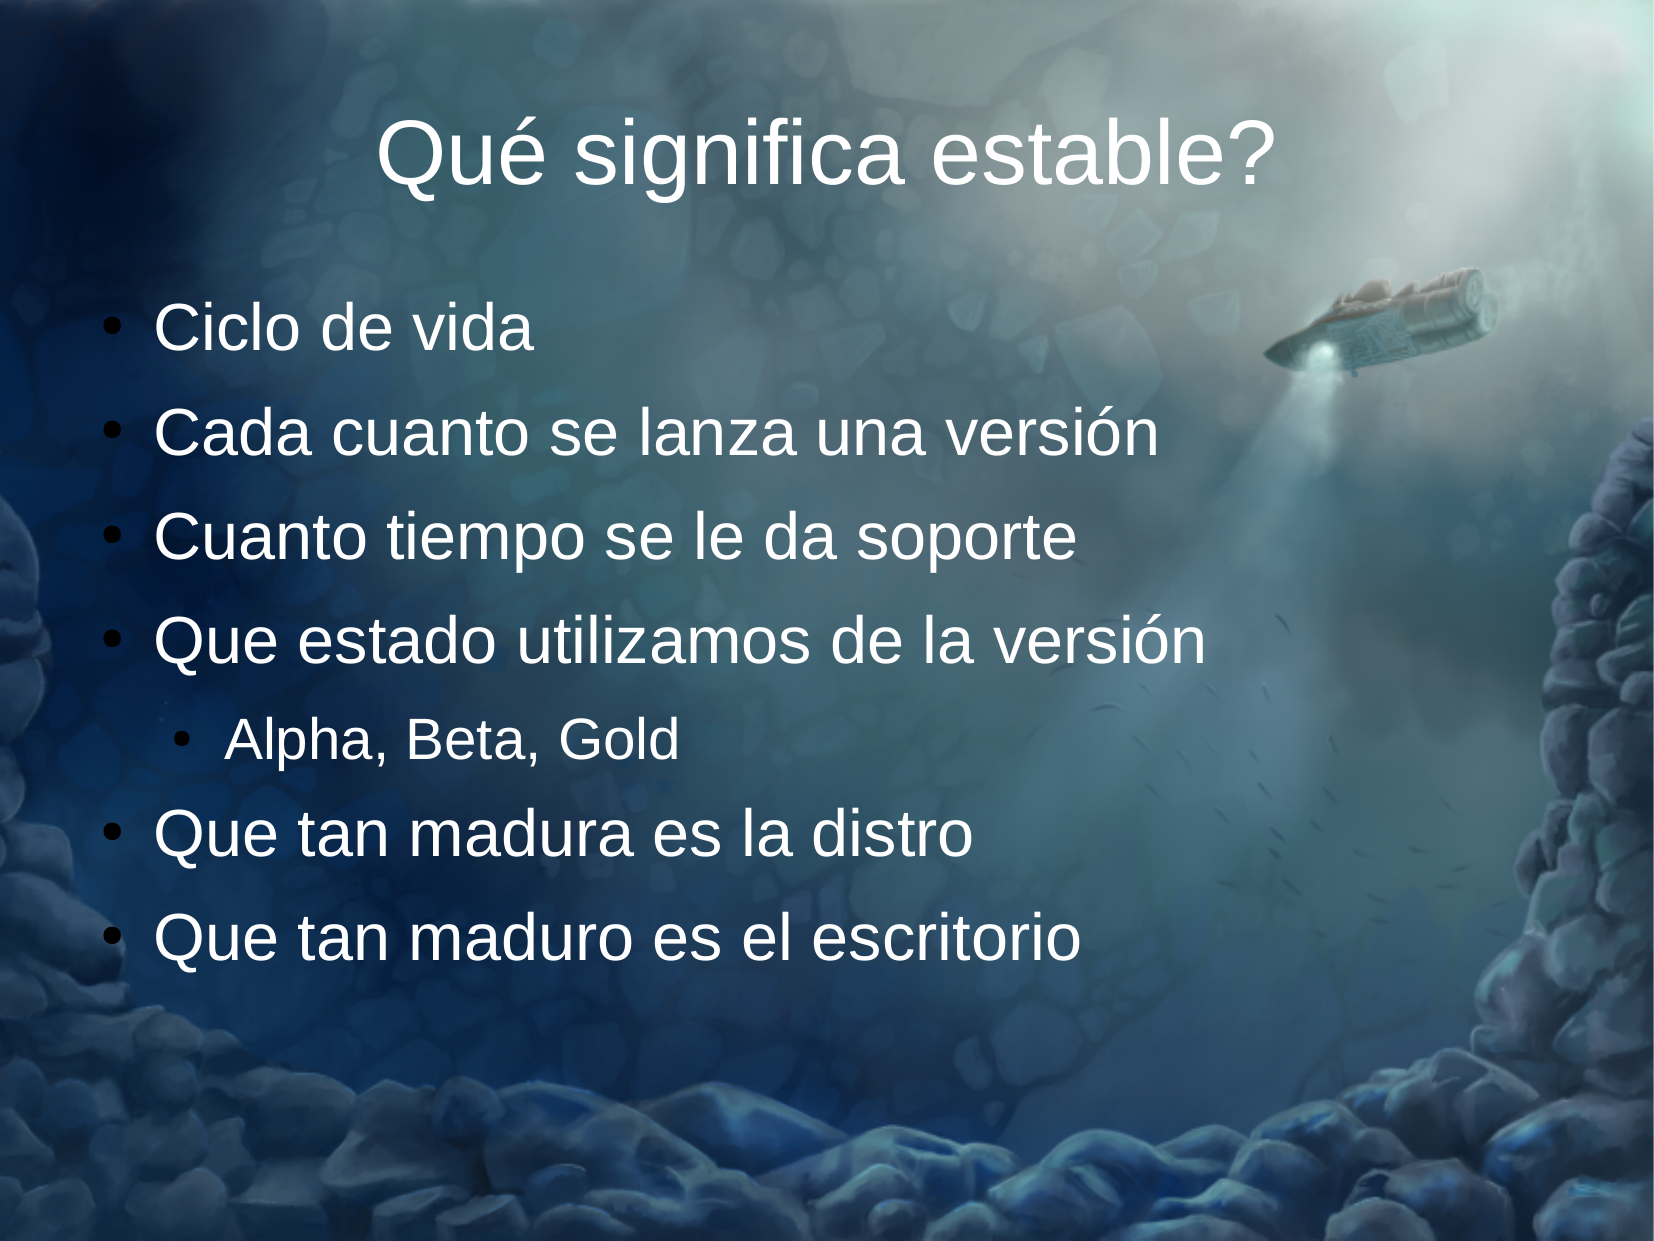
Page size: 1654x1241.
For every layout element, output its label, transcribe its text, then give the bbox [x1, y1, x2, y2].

list Ciclo de vida Cada cuanto se lanza una versión Cuanto tiempo se le da soporte Que estado utilizamos de la versión Alpha, Beta, Gold Que tan madura es la distro Que tan maduro es el escritorio [82, 290, 1571, 1109]
picture [0, 0, 1654, 1241]
title Qué significa estable? [82, 49, 1571, 257]
